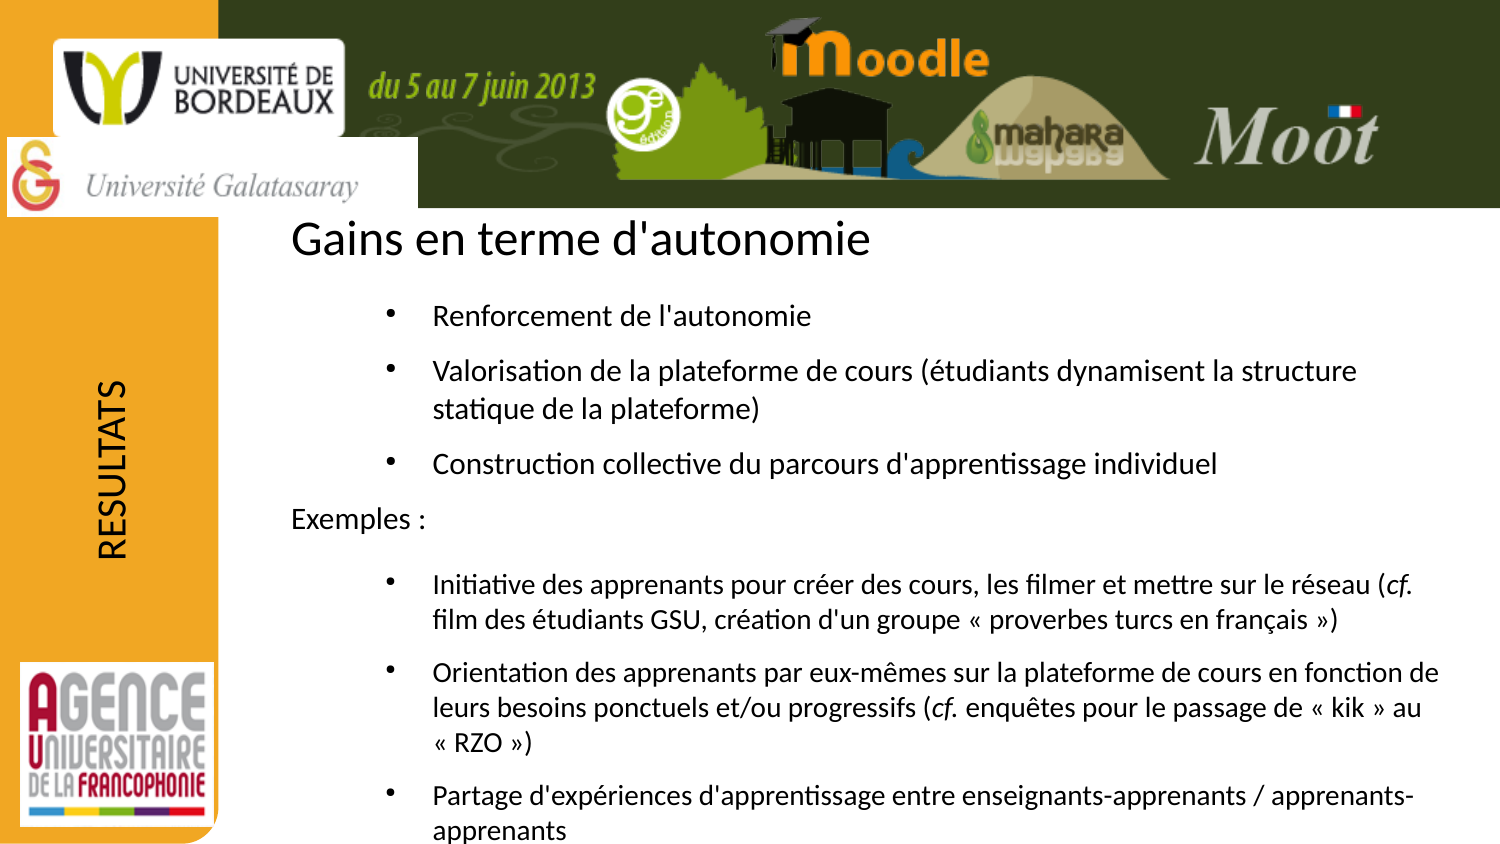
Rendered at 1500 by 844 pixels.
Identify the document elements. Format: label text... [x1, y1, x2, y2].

picture [20, 662, 214, 827]
picture [7, 17, 1380, 217]
list Gains en terme d'autonomie Renforcement de l'autonomie Valorisation de la plateforme de cours (étudiants dynamisent la structure statique de la plateforme) Construction collective du parcours d'apprentissage individuel Exemples : Initiative des apprenants pour créer des cours, les filmer et mettre sur le réseau (cf. film des étudiants GSU, création d'un groupe « proverbes turcs en français ») Orientation des apprenants par eux-mêmes sur la plateforme de cours en fonction de leurs besoins ponctuels et/ou progressifs (cf. enquêtes pour le passage de « kik » au « RZO ») Partage d'expériences d'apprentissage entre enseignants-apprenants / apprenants-apprenants [220, 205, 1454, 844]
text_box RESULTATS [9, 212, 221, 729]
